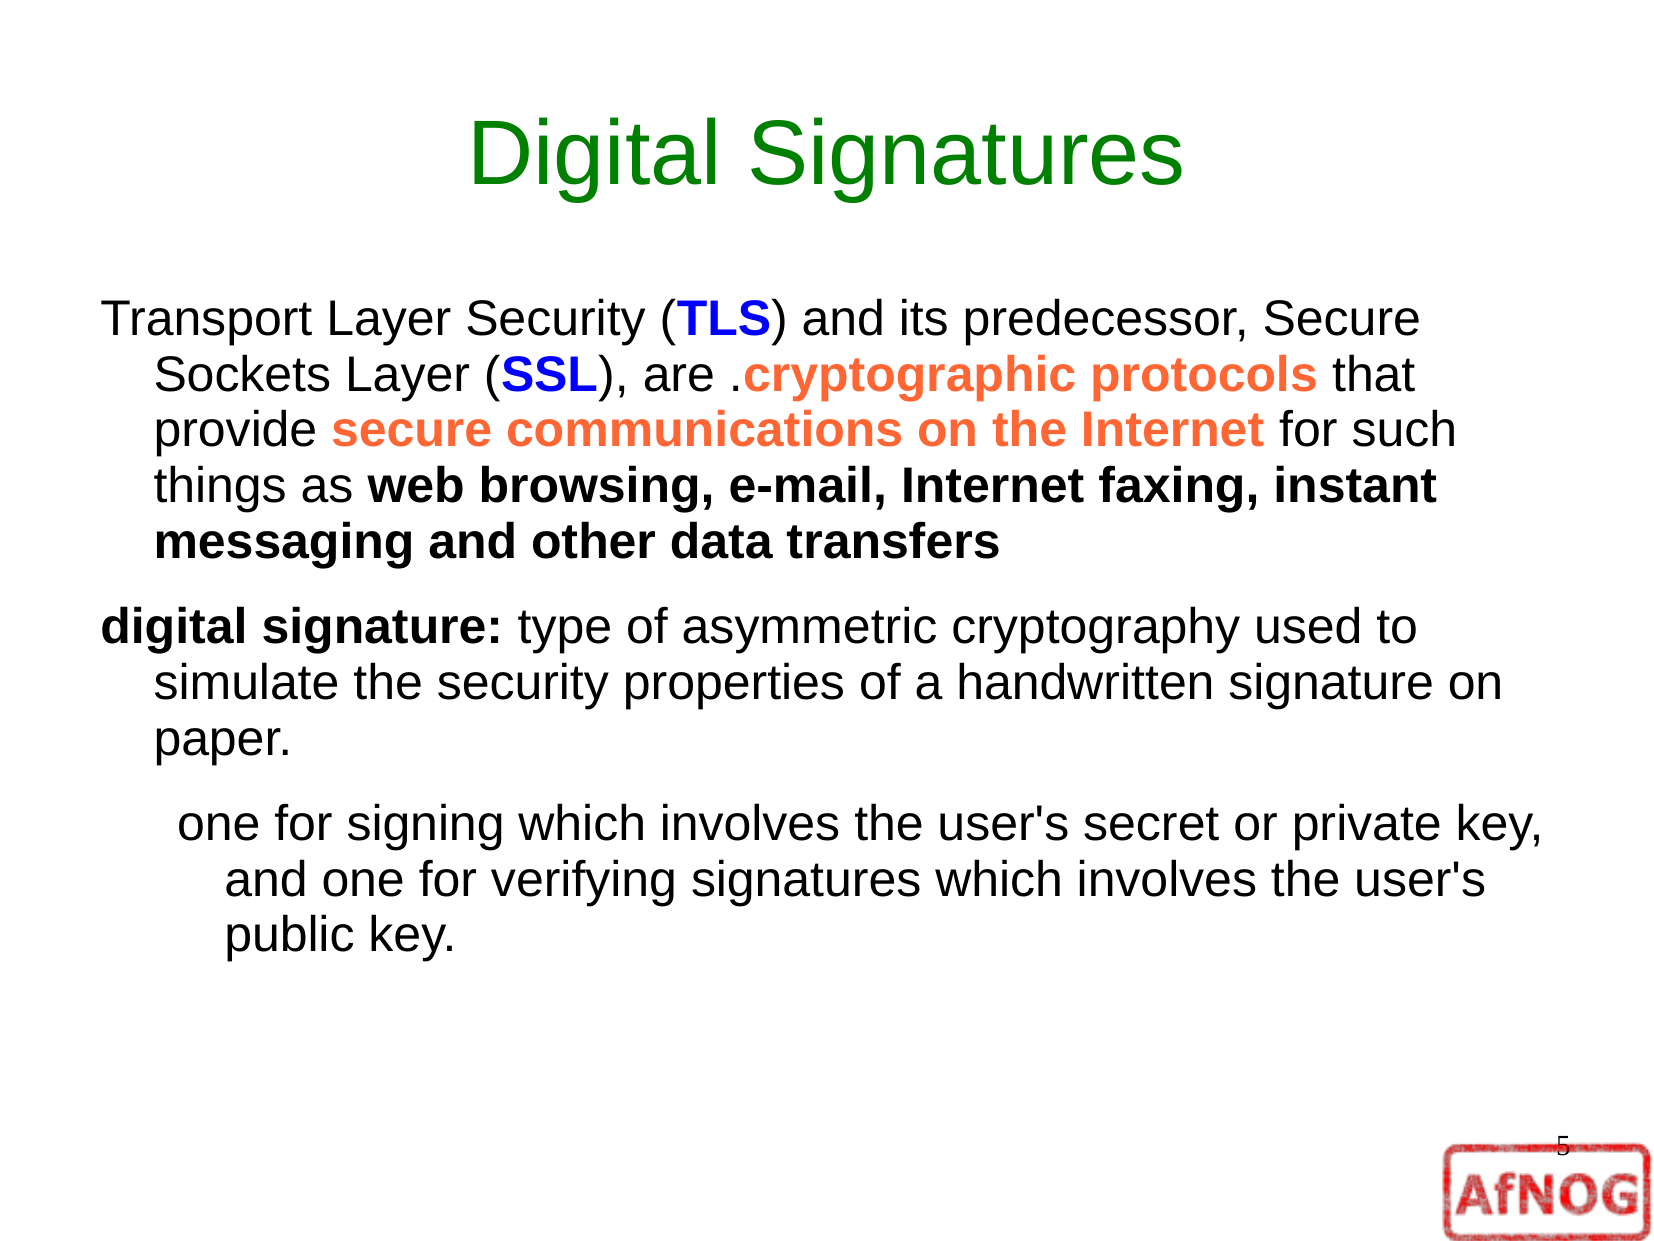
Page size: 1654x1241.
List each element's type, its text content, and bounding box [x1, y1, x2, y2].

title Digital Signatures [82, 56, 1571, 250]
picture [1441, 1141, 1654, 1241]
list Transport Layer Security (TLS) and its predecessor, Secure Sockets Layer (SSL), are .cryptographic protocols that provide secure communications on the Internet for such things as web browsing, e-mail, Internet faxing, instant messaging and other data transfers digital signature: type of asymmetric cryptography used to simulate the security properties of a handwritten signature on paper. one for signing which involves the user's secret or private key, and one for verifying signatures which involves the user's public key. [82, 290, 1571, 1094]
